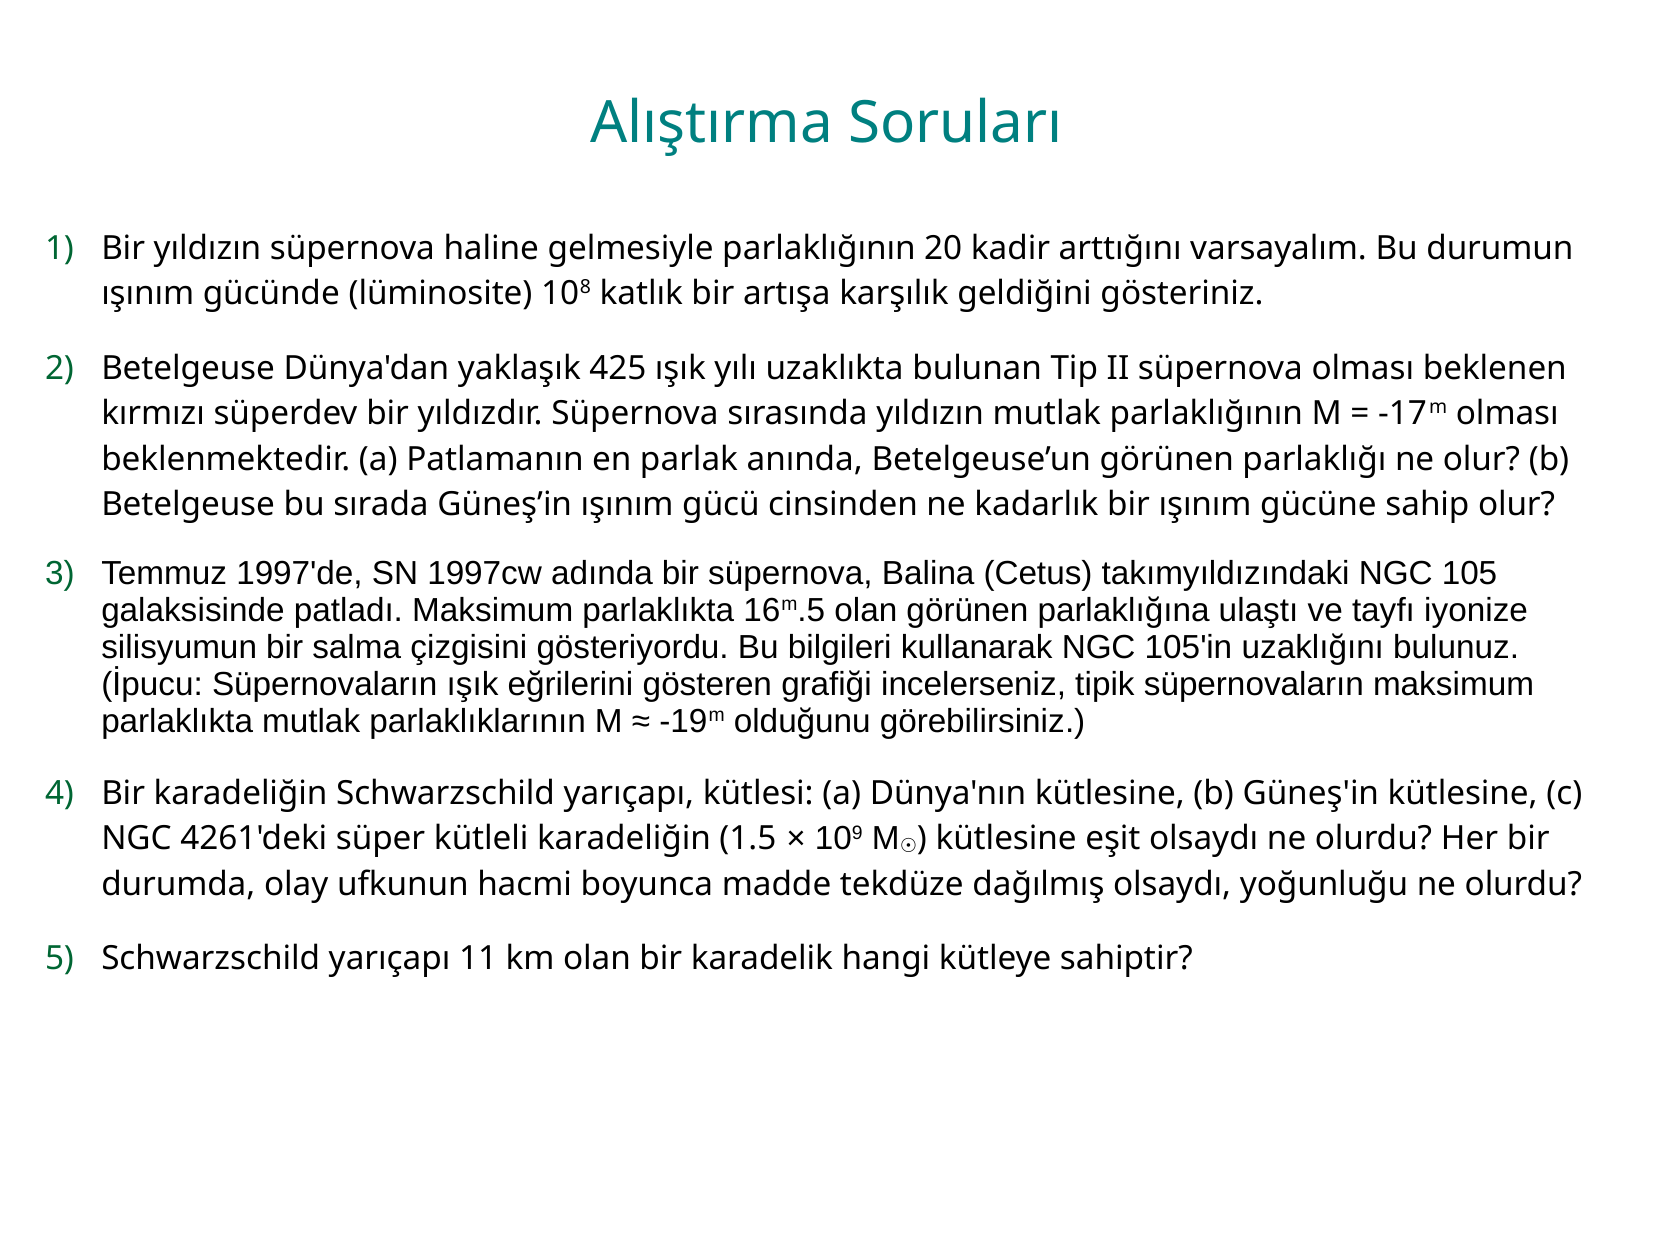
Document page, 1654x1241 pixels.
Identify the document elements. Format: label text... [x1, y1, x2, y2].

list Bir yıldızın süpernova haline gelmesiyle parlaklığının 20 kadir arttığını varsayalım. Bu durumun ışınım gücünde (lüminosite) 108 katlık bir artışa karşılık geldiğini gösteriniz. Betelgeuse Dünya'dan yaklaşık 425 ışık yılı uzaklıkta bulunan Tip II süpernova olması beklenen kırmızı süperdev bir yıldızdır. Süpernova sırasında yıldızın mutlak parlaklığının M = -17m olması beklenmektedir. (a) Patlamanın en parlak anında, Betelgeuse’un görünen parlaklığı ne olur? (b) Betelgeuse bu sırada Güneş’in ışınım gücü cinsinden ne kadarlık bir ışınım gücüne sahip olur? Temmuz 1997'de, SN 1997cw adında bir süpernova, Balina (Cetus) takımyıldızındaki NGC 105 galaksisinde patladı. Maksimum parlaklıkta 16m.5 olan görünen parlaklığına ulaştı ve tayfı iyonize silisyumun bir salma çizgisini gösteriyordu. Bu bilgileri kullanarak NGC 105'in uzaklığını bulunuz. (İpucu: Süpernovaların ışık eğrilerini gösteren grafiği incelerseniz, tipik süpernovaların maksimum parlaklıkta mutlak parlaklıklarının M ≈ -19m olduğunu görebilirsiniz.) Bir karadeliğin Schwarzschild yarıçapı, kütlesi: (a) Dünya'nın kütlesine, (b) Güneş'in kütlesine, (c) NGC 4261'deki süper kütleli karadeliğin (1.5 × 109 M☉) kütlesine eşit olsaydı ne olurdu? Her bir durumda, olay ufkunun hacmi boyunca madde tekdüze dağılmış olsaydı, yoğunluğu ne olurdu? Schwarzschild yarıçapı 11 km olan bir karadelik hangi kütleye sahiptir? [45, 224, 1621, 1179]
title Alıştırma Soruları [82, 72, 1571, 168]
